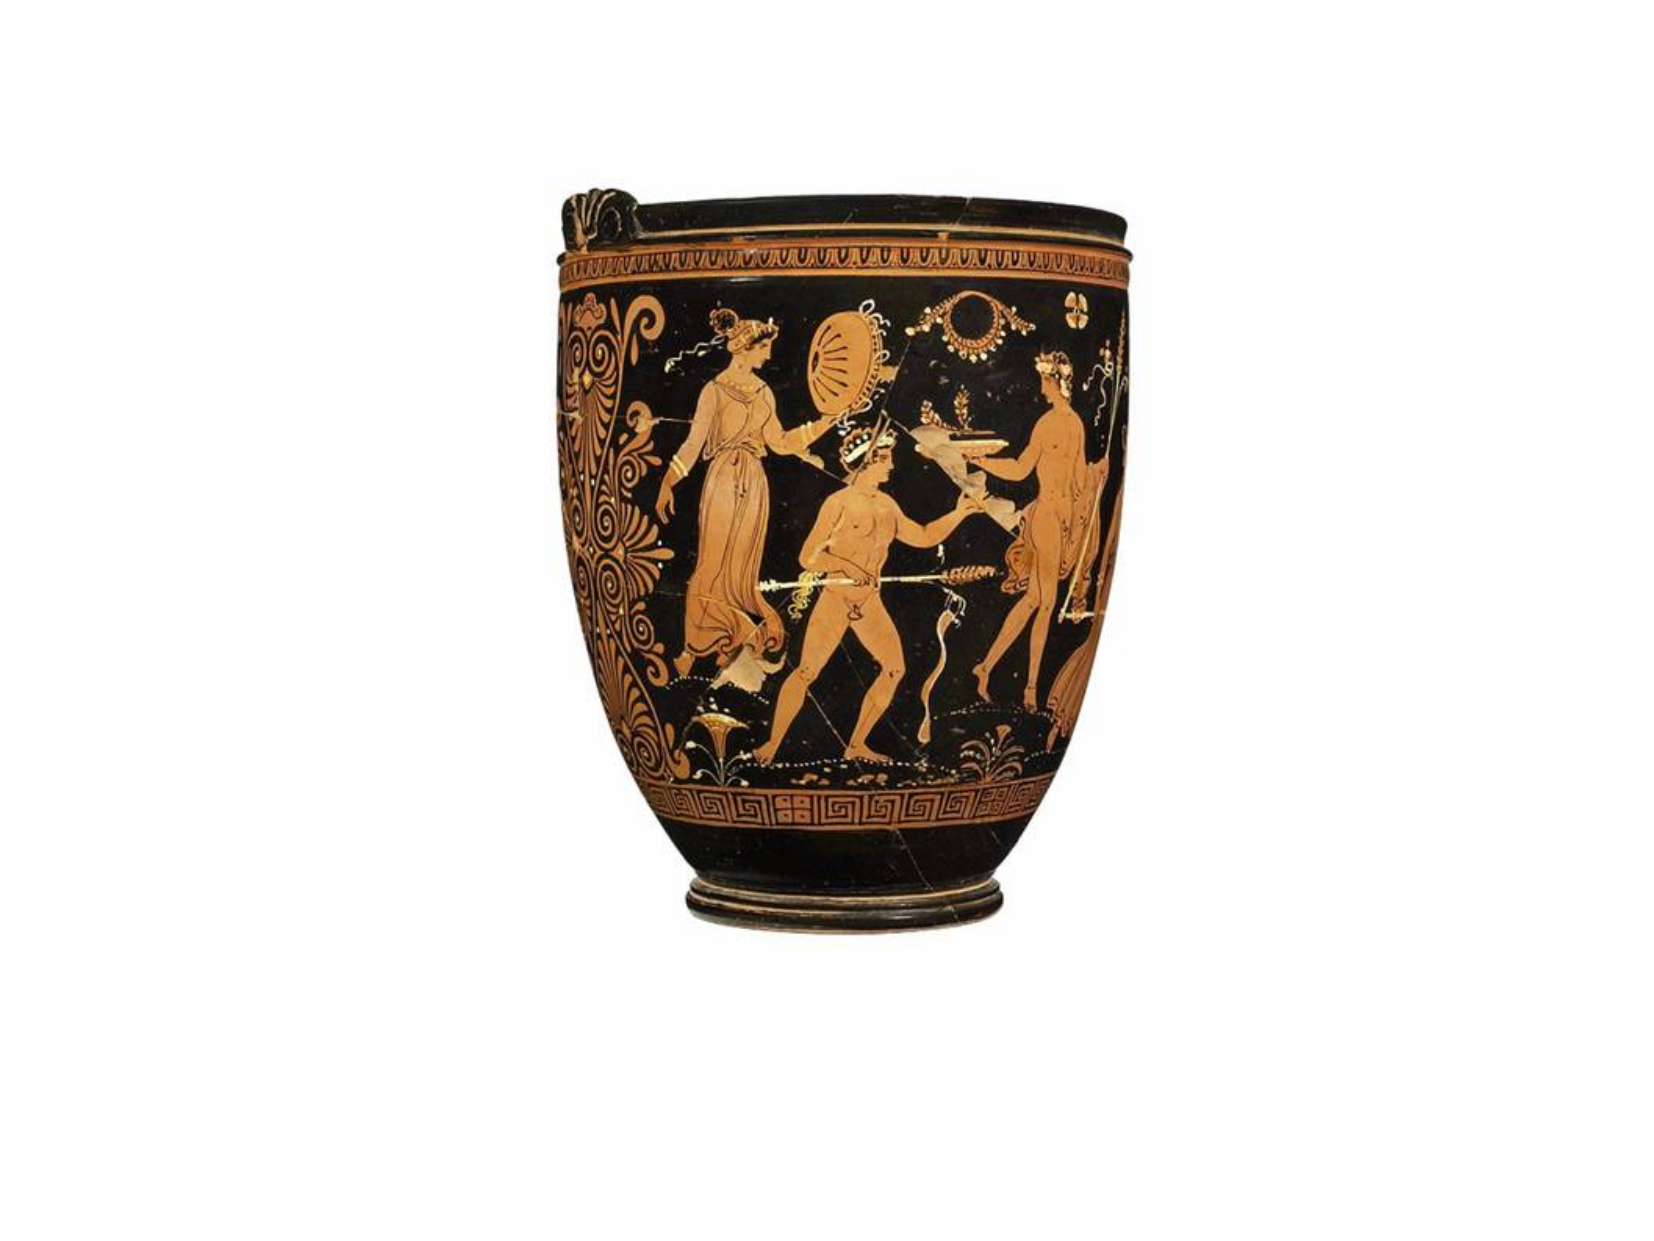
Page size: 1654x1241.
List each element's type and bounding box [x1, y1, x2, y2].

picture [499, 153, 1170, 951]
